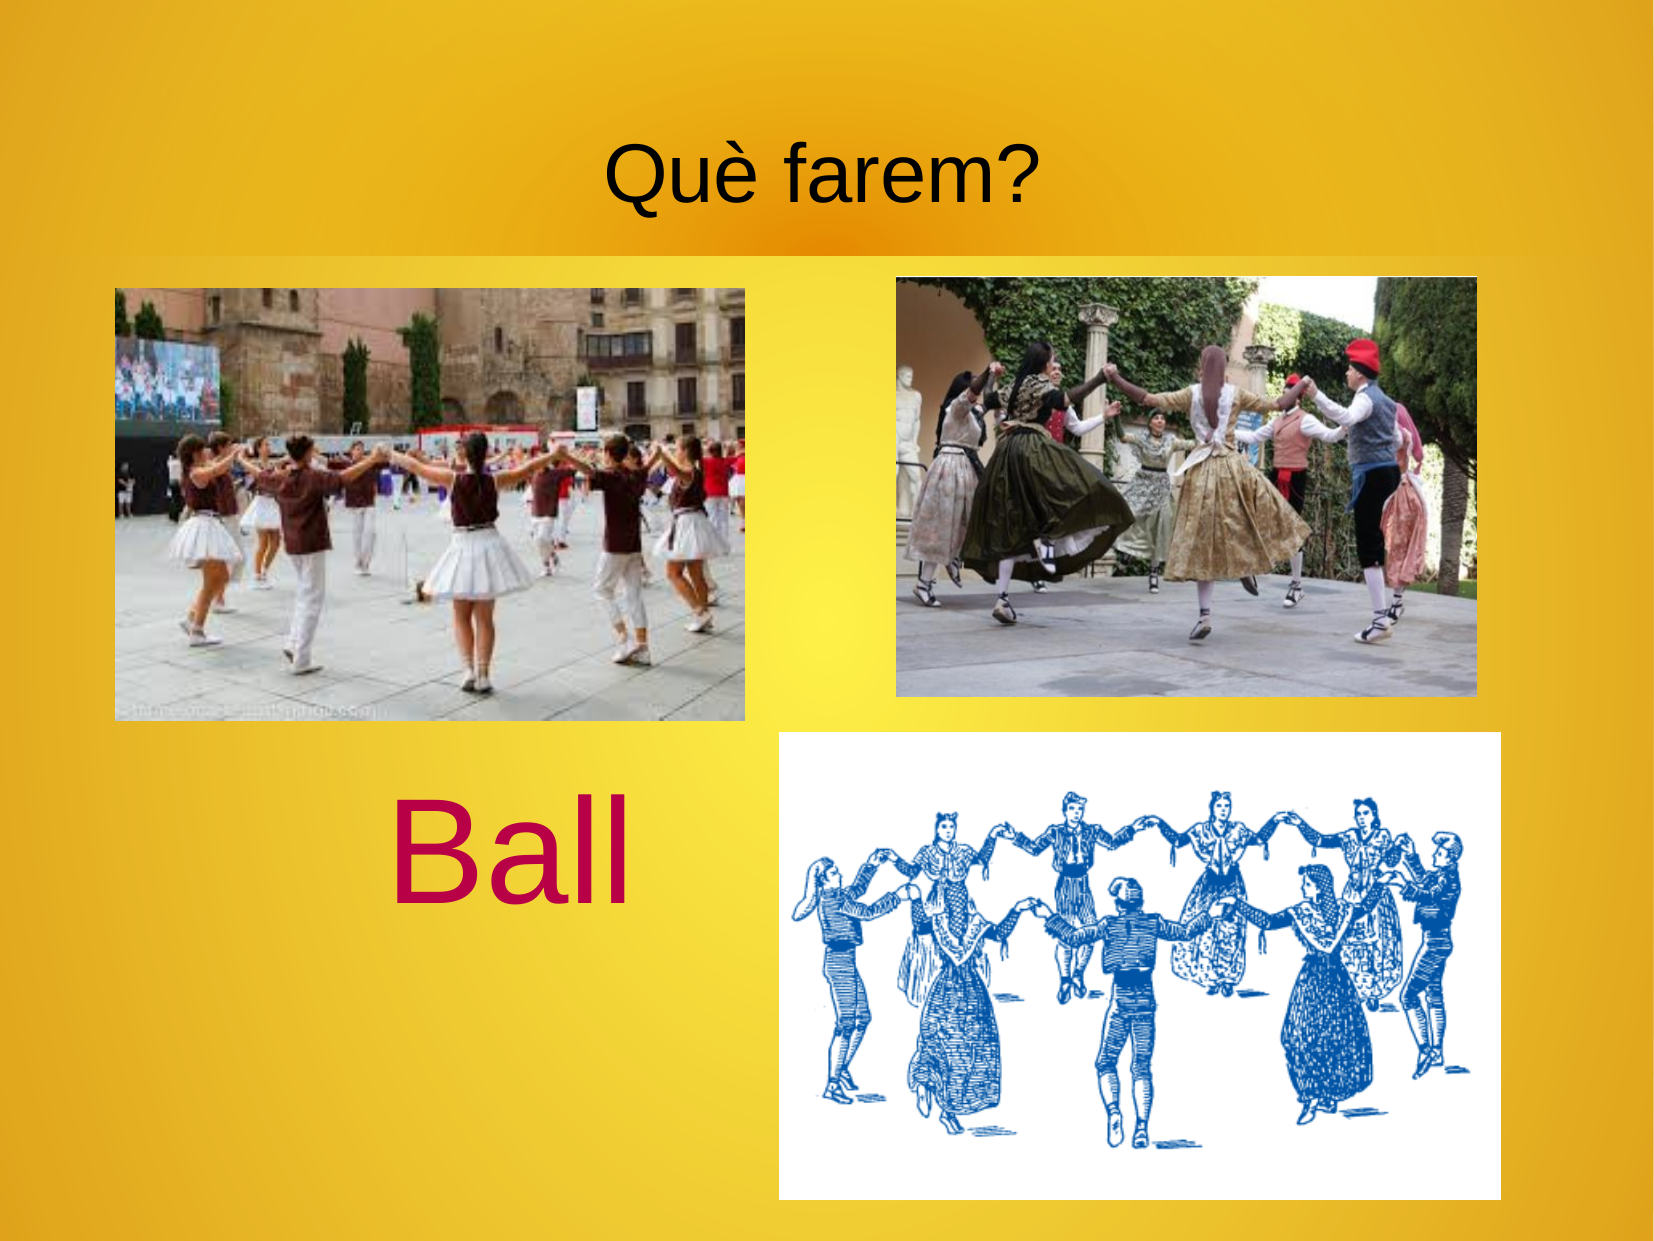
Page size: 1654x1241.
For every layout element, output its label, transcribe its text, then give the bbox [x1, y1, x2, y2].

list Ball [217, 767, 733, 957]
picture [115, 288, 745, 721]
picture [896, 276, 1477, 697]
picture [779, 732, 1501, 1200]
title Què farem? [78, 70, 1567, 278]
